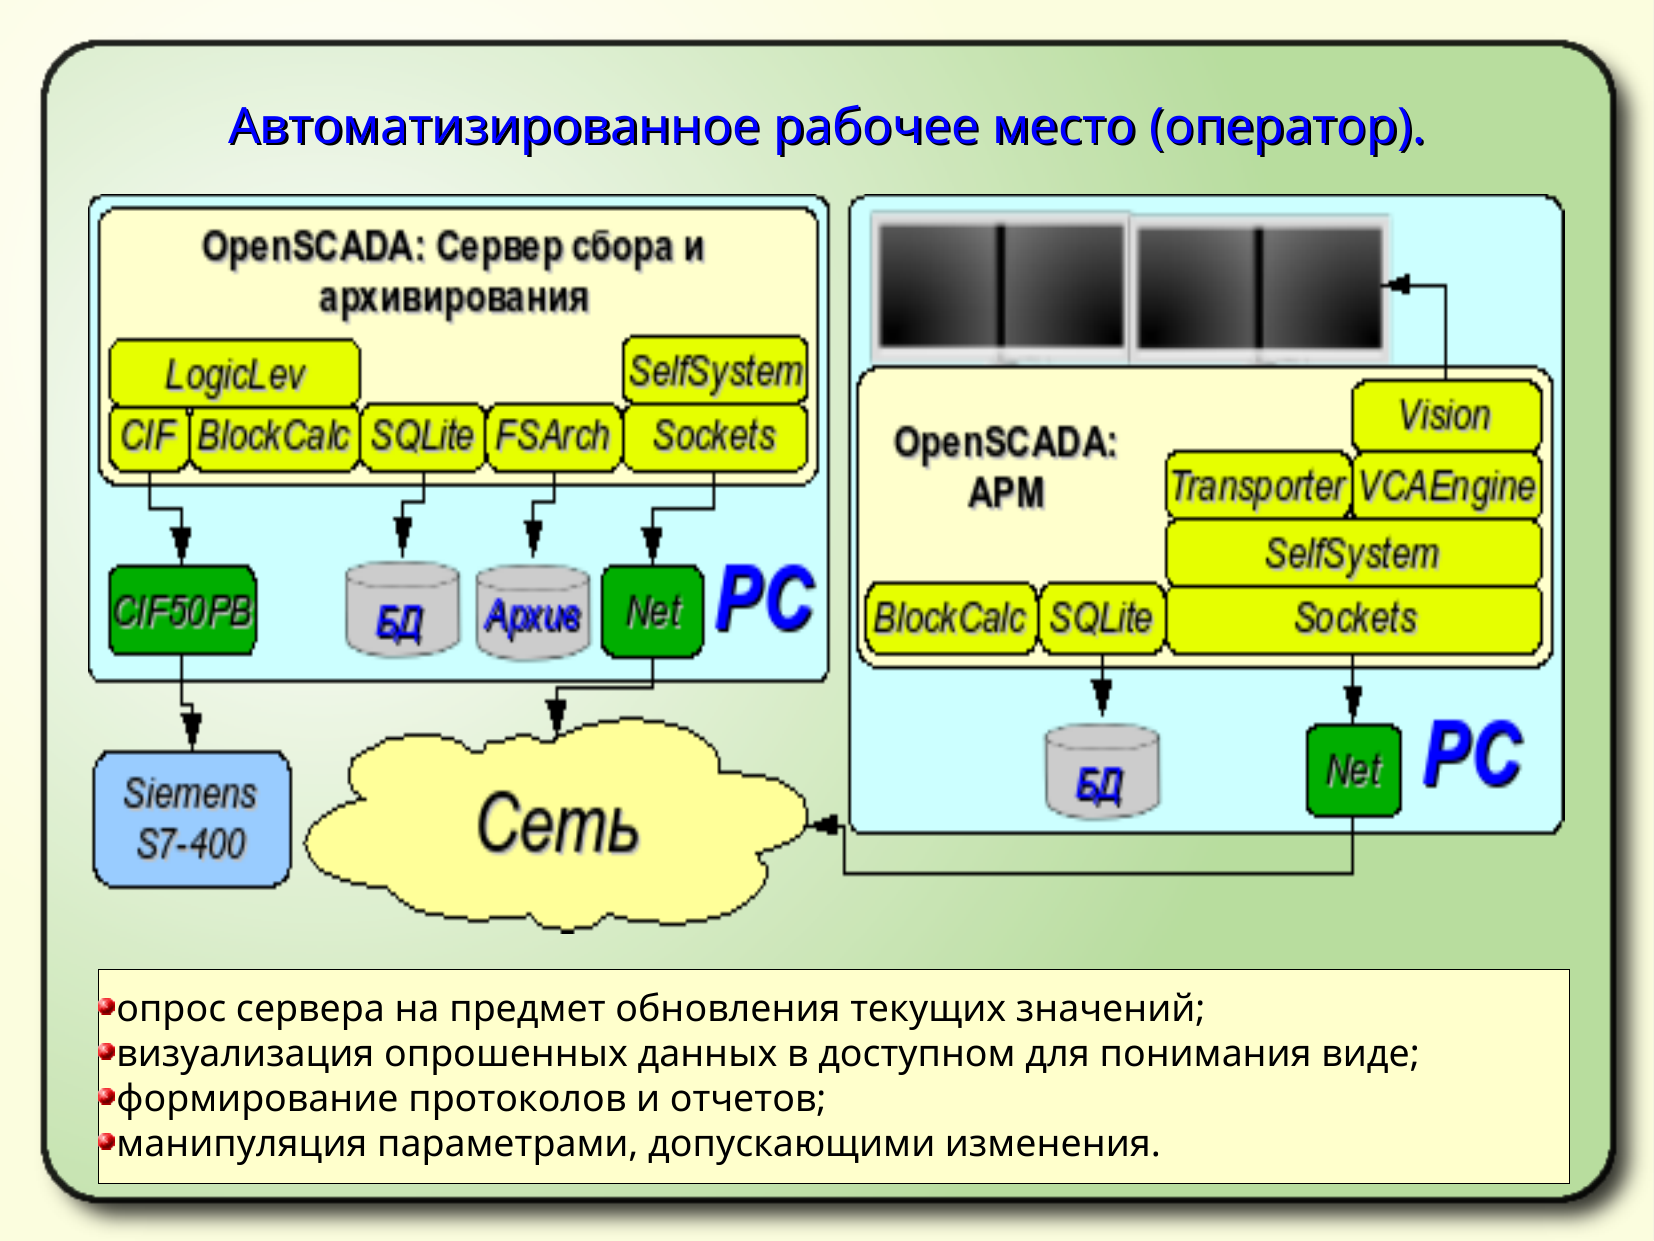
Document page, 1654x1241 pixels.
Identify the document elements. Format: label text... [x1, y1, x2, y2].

title Автоматизированное рабочее место (оператор). [121, 66, 1533, 179]
list опрос сервера на предмет обновления текущих значений; визуализация опрошенных данных в доступном для понимания виде; формирование протоколов и отчетов; манипуляция параметрами, допускающими изменения. [98, 969, 1570, 1184]
picture [0, 0, 1654, 1241]
